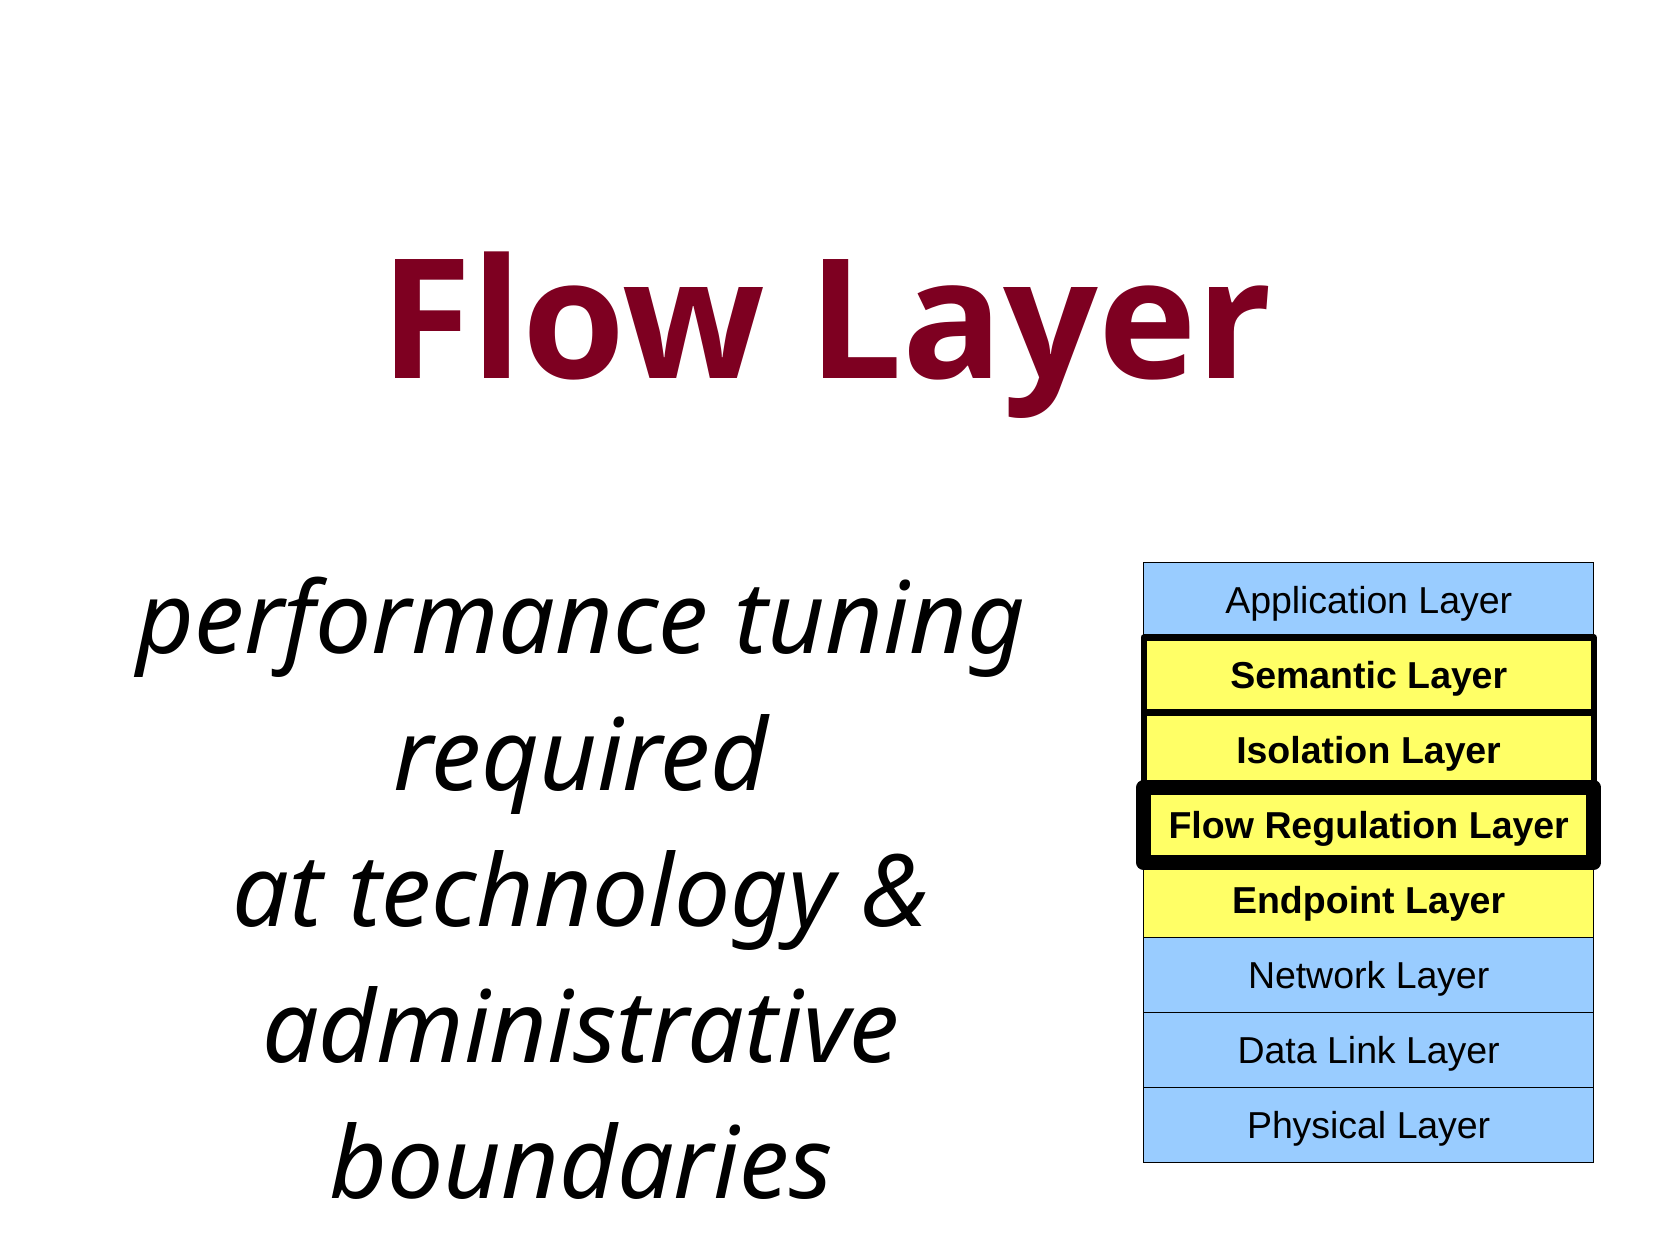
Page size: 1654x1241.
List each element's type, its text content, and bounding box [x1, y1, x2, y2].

text_box Application Layer [1143, 562, 1594, 637]
text_box Physical Layer [1143, 1088, 1594, 1163]
text_box Data Link Layer [1143, 1013, 1594, 1088]
text_box Network Layer [1143, 938, 1594, 1013]
title Flow Layer [82, 8, 1571, 619]
text_box Semantic Layer [1143, 637, 1594, 712]
text_box Isolation Layer [1143, 712, 1594, 787]
subtitle performance tuning required at technology & administrative boundaries [37, 600, 1126, 1175]
text_box Flow Regulation Layer [1143, 787, 1594, 863]
text_box Endpoint Layer [1143, 863, 1594, 938]
